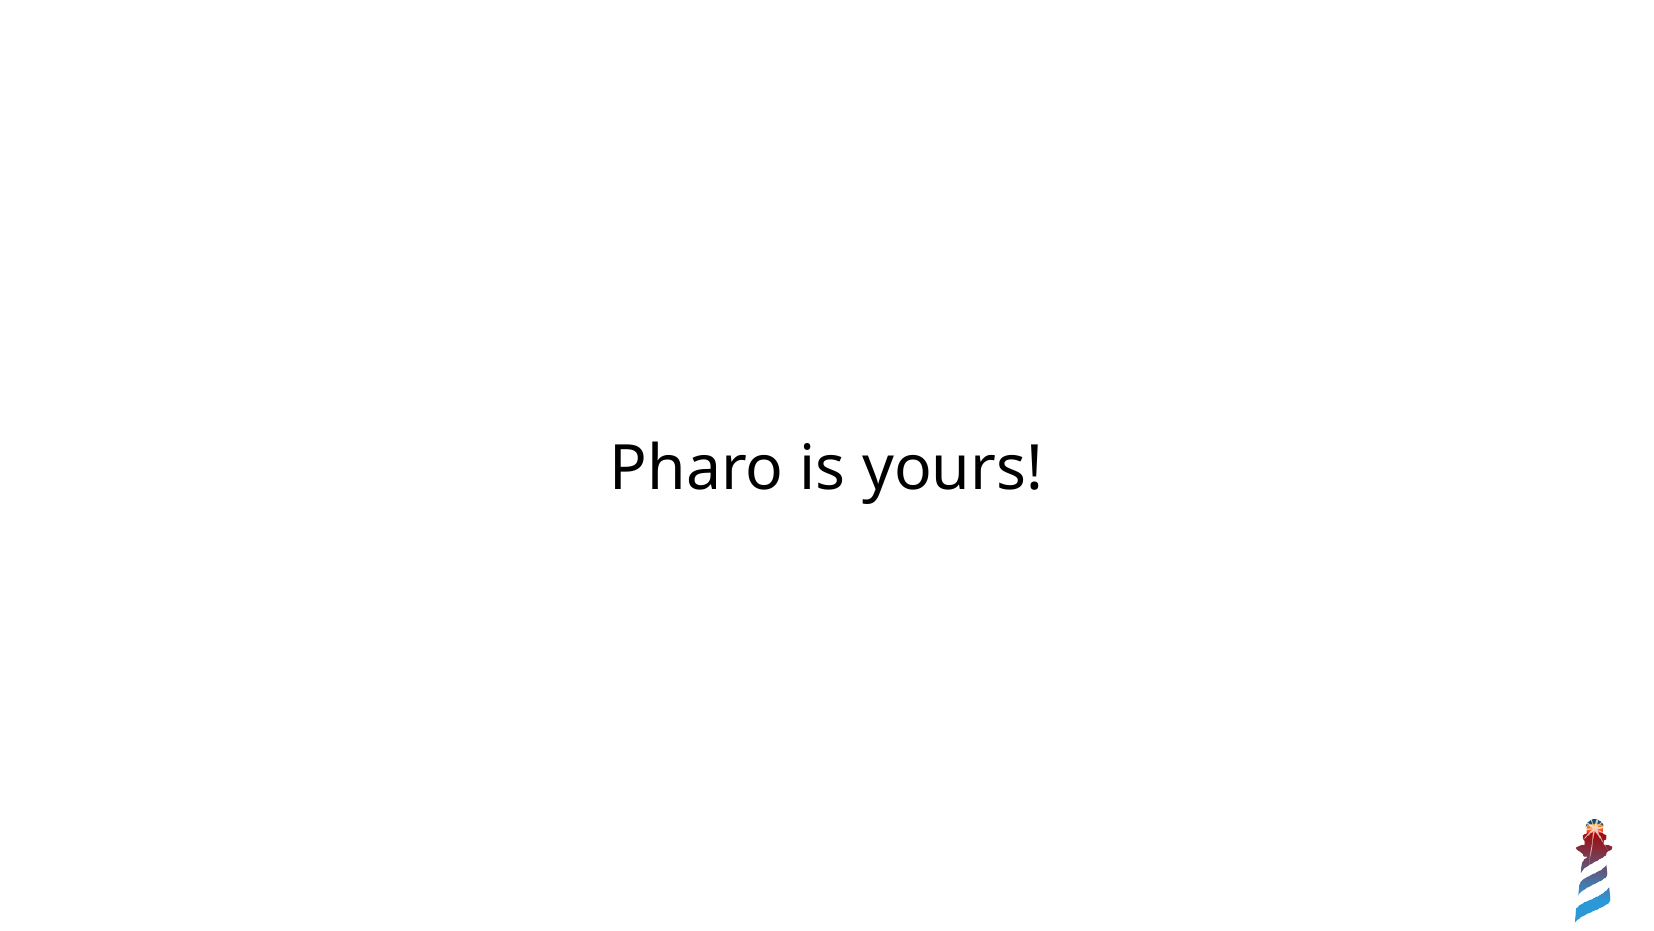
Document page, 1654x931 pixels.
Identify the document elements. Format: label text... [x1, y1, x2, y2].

picture [1535, 810, 1650, 925]
subtitle Pharo is yours! [82, 105, 1571, 826]
